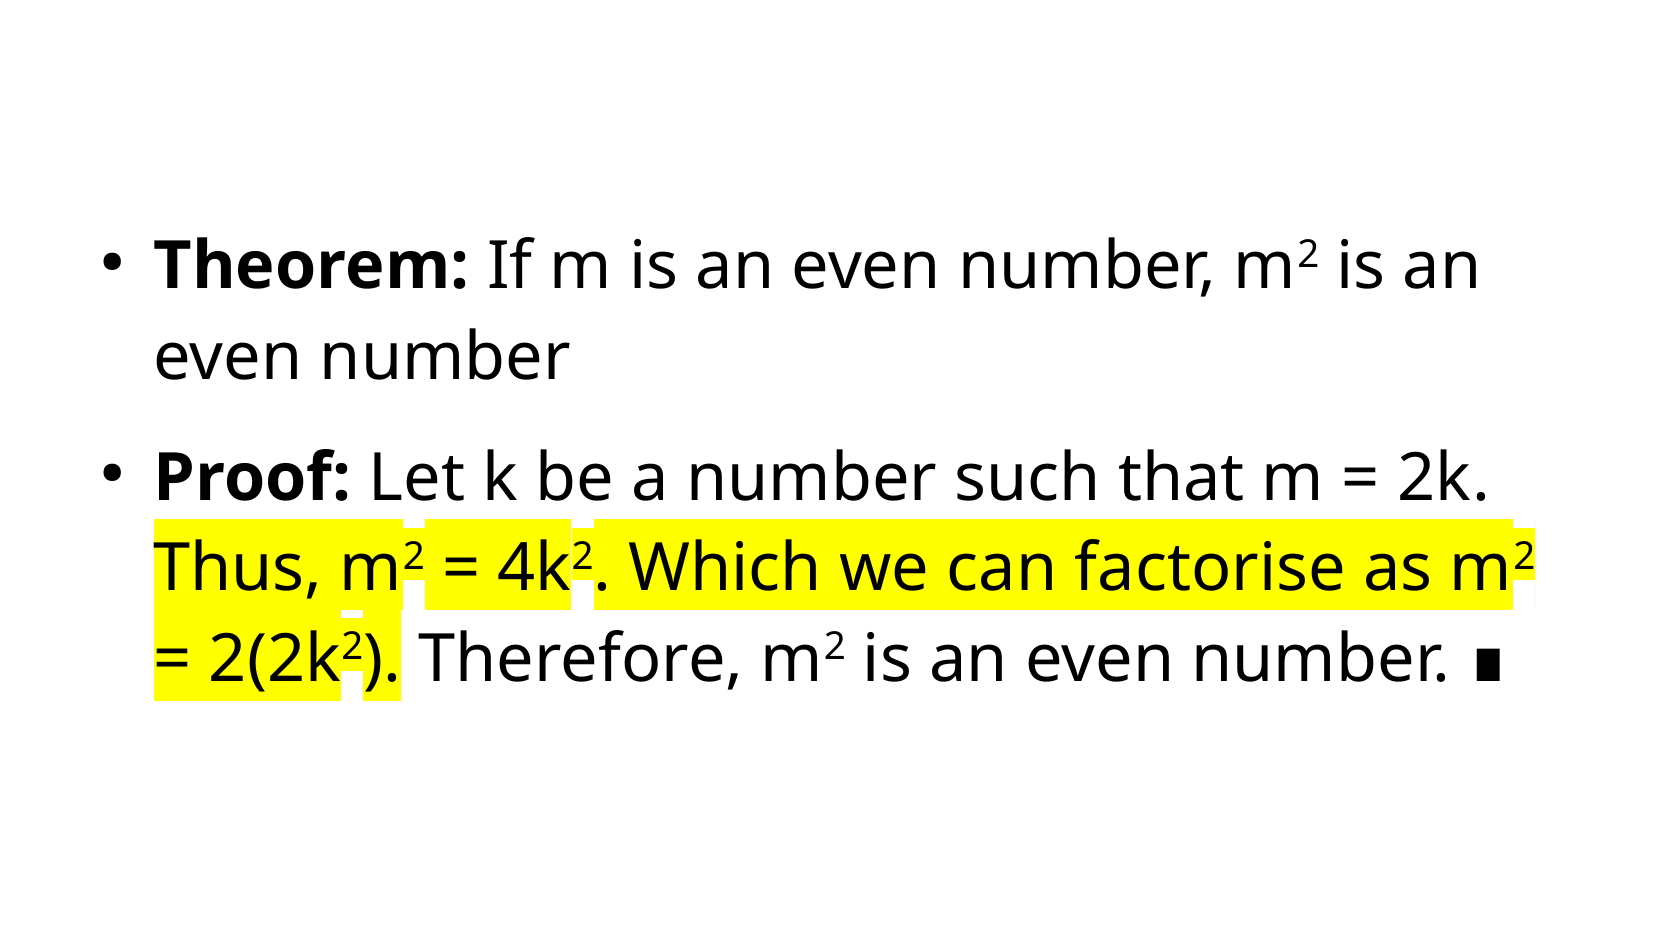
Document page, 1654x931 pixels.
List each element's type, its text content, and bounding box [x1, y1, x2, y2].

list Theorem: If m is an even number, m2 is an even number Proof: Let k be a number such that m = 2k. Thus, m2 = 4k2. Which we can factorise as m2 = 2(2k2). Therefore, m2 is an even number. ∎ [82, 217, 1571, 758]
